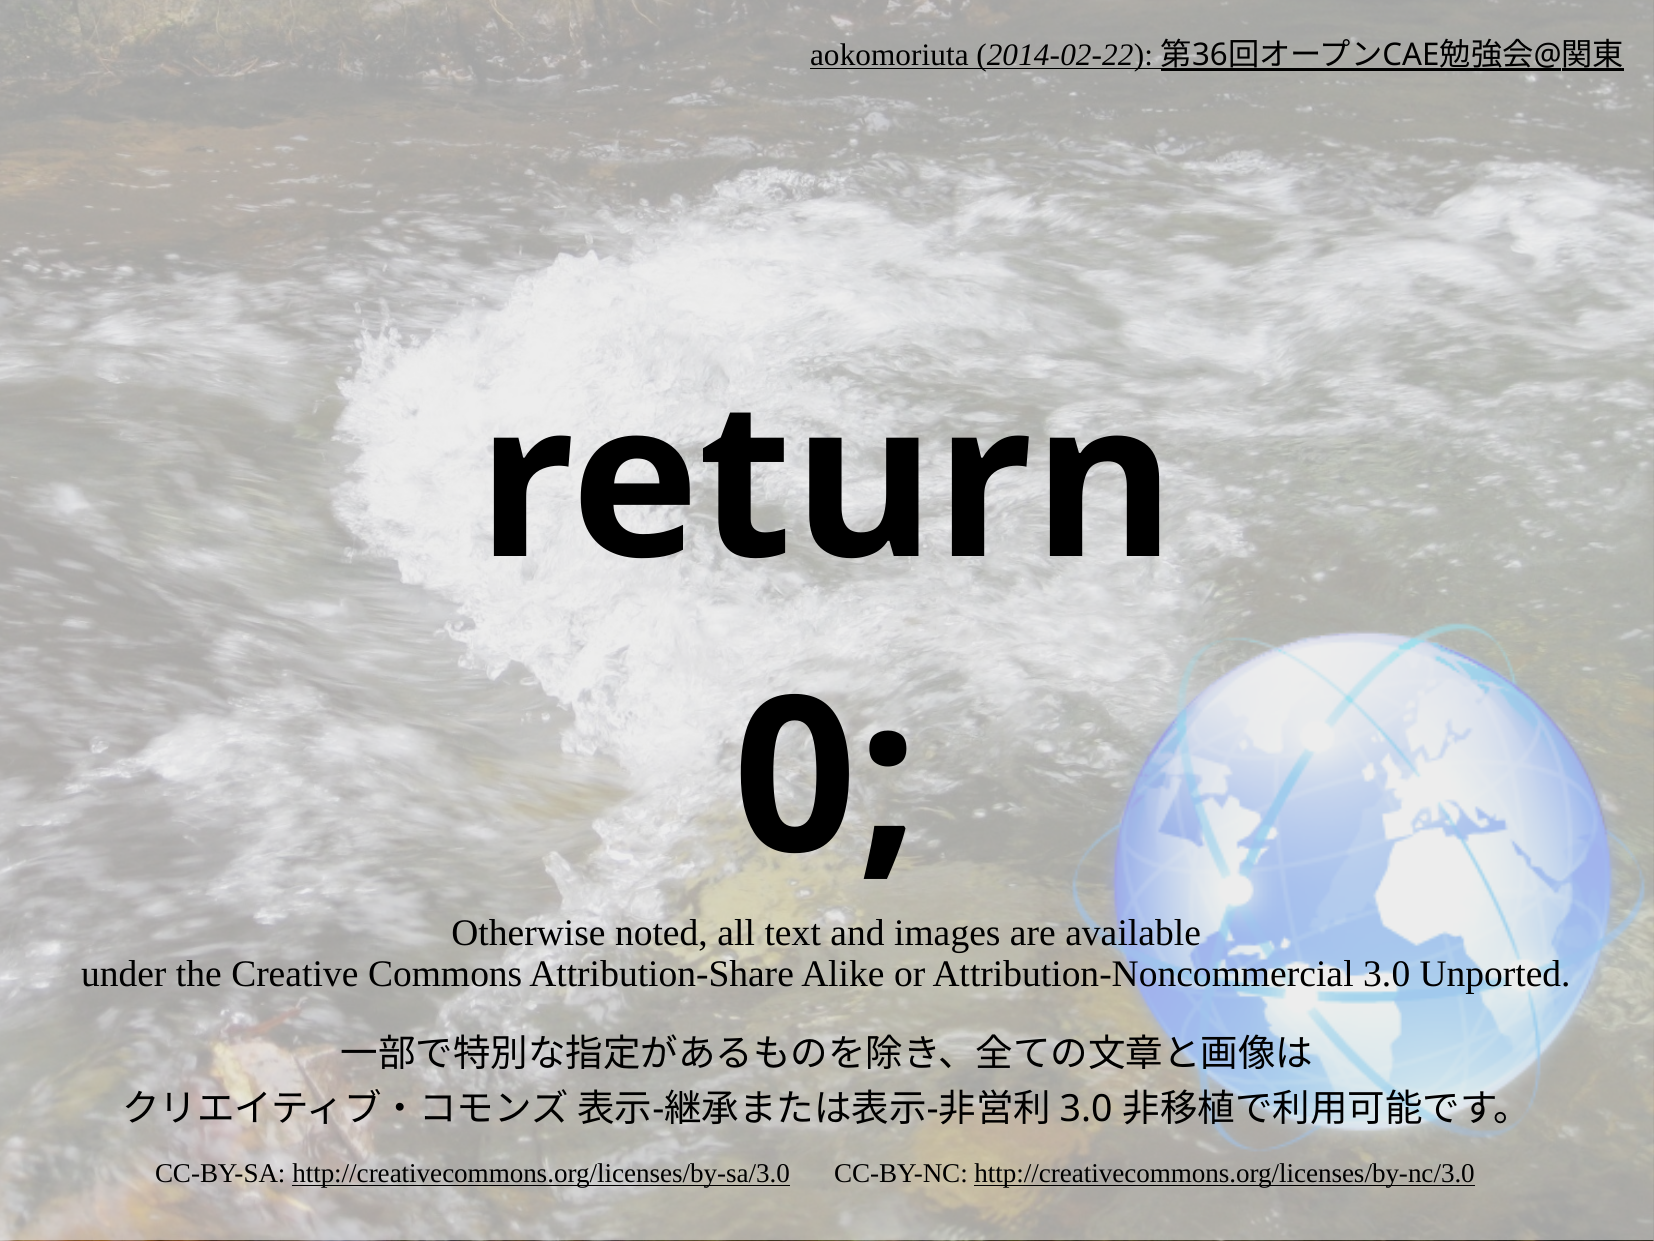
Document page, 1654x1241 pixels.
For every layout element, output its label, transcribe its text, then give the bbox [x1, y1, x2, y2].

text_box CC-BY-NC: http://creativecommons.org/licenses/by-nc/3.0 [819, 1151, 1514, 1198]
text_box 一部で特別な指定があるものを除き、全ての文章と画像は クリエイティブ・コモンズ 表示-継承または表示-非営利 3.0 非移植で利用可能です。 [86, 1015, 1567, 1144]
text_box return 0; [425, 511, 1229, 729]
text_box Otherwise noted, all text and images are available under the Creative Commons Attribution-Share Alike or Attribution-Noncommercial 3.0 Unported. [58, 904, 1596, 1004]
text_box CC-BY-SA: http://creativecommons.org/licenses/by-sa/3.0 [140, 1151, 819, 1198]
